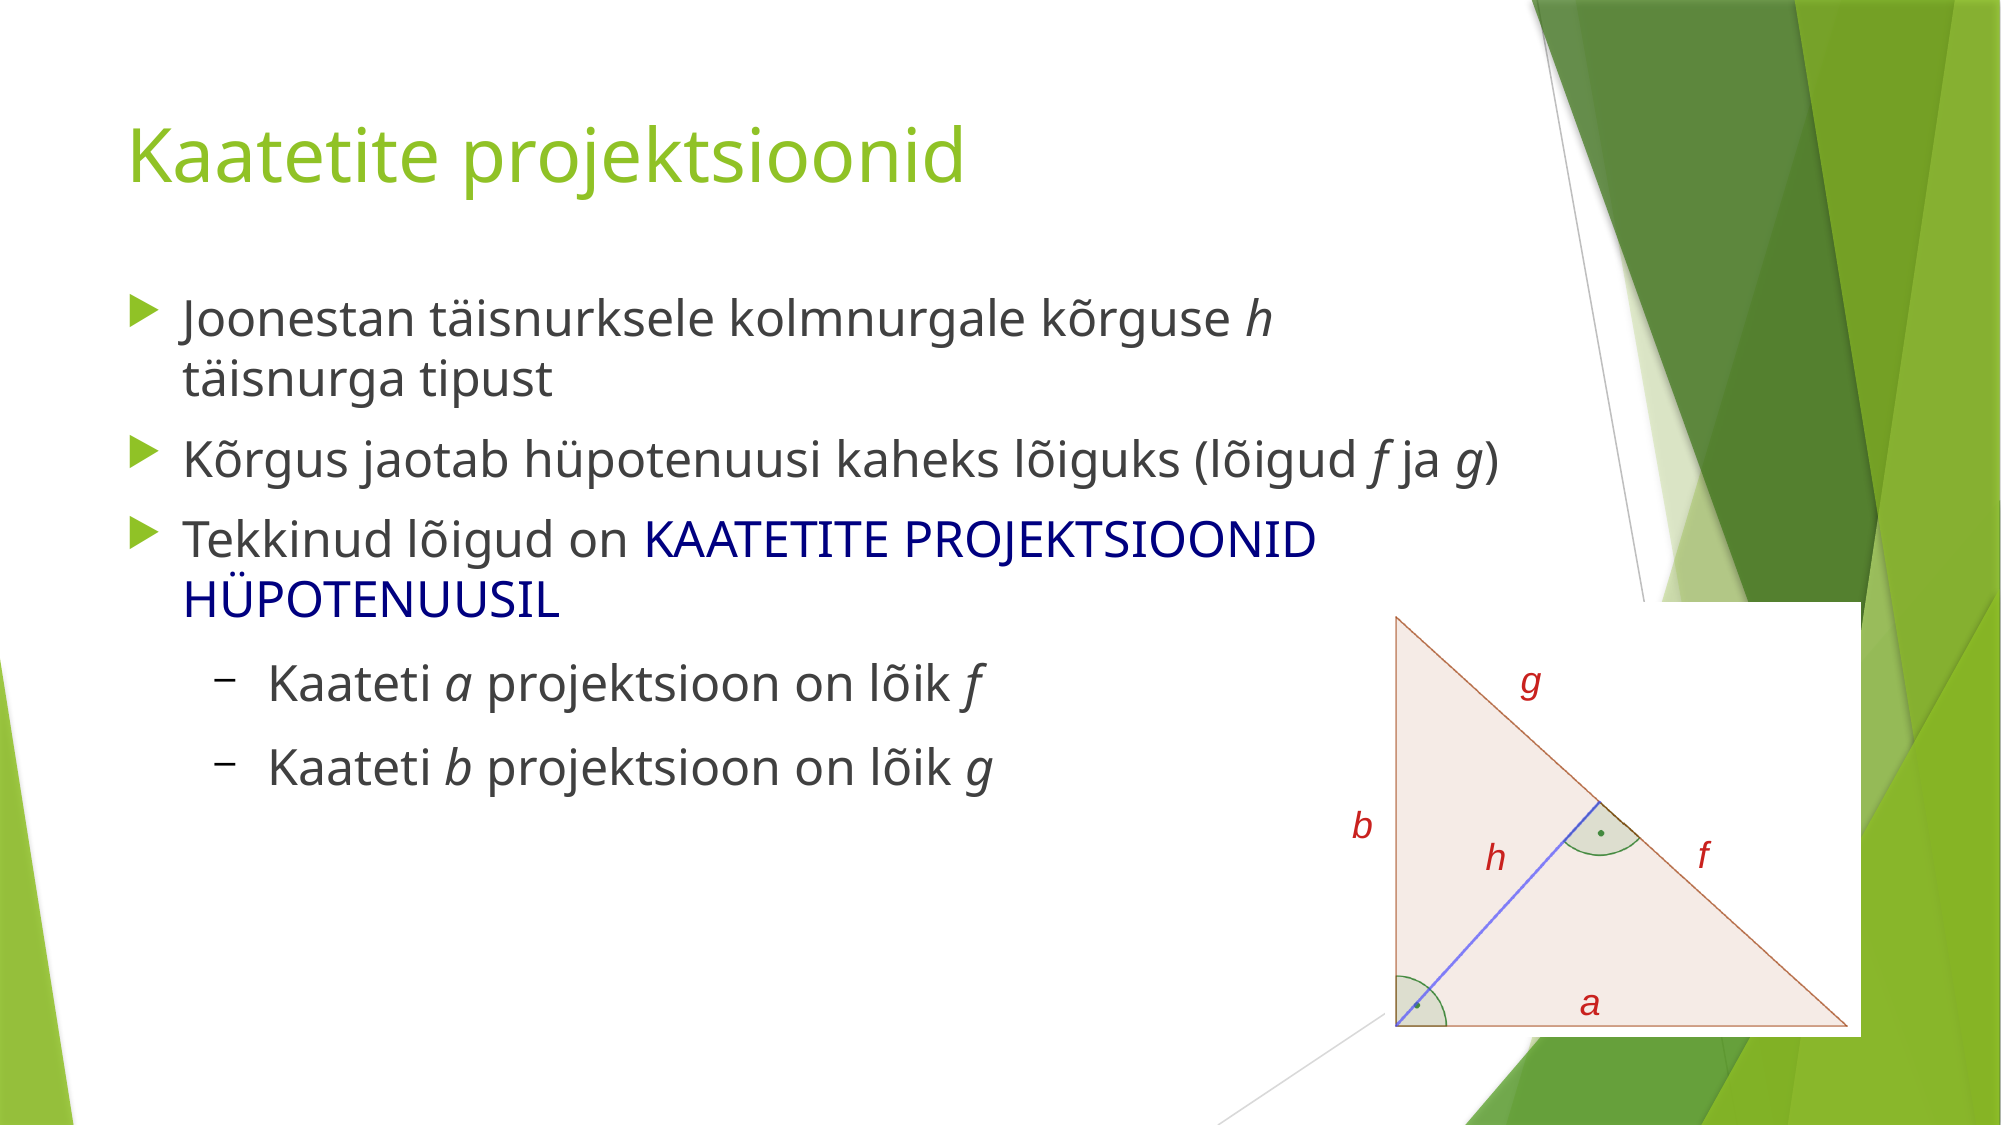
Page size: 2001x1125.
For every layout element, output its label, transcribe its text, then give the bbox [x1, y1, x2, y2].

title Kaatetite projektsioonid [111, 99, 1522, 278]
text_box f [1683, 826, 1724, 884]
list Joonestan täisnurksele kolmnurgale kõrguse h täisnurga tipust Kõrgus jaotab hüpotenuusi kaheks lõiguks (lõigud f ja g) Tekkinud lõigud on KAATETITE PROJEKTSIOONID HÜPOTENUUSIL Kaateti a projektsioon on lõik f Kaateti b projektsioon on lõik g [111, 278, 1522, 916]
text_box b [1337, 797, 1388, 855]
text_box a [1564, 974, 1616, 1032]
text_box h [1470, 829, 1522, 886]
picture [1385, 602, 1861, 1037]
text_box g [1505, 651, 1557, 709]
